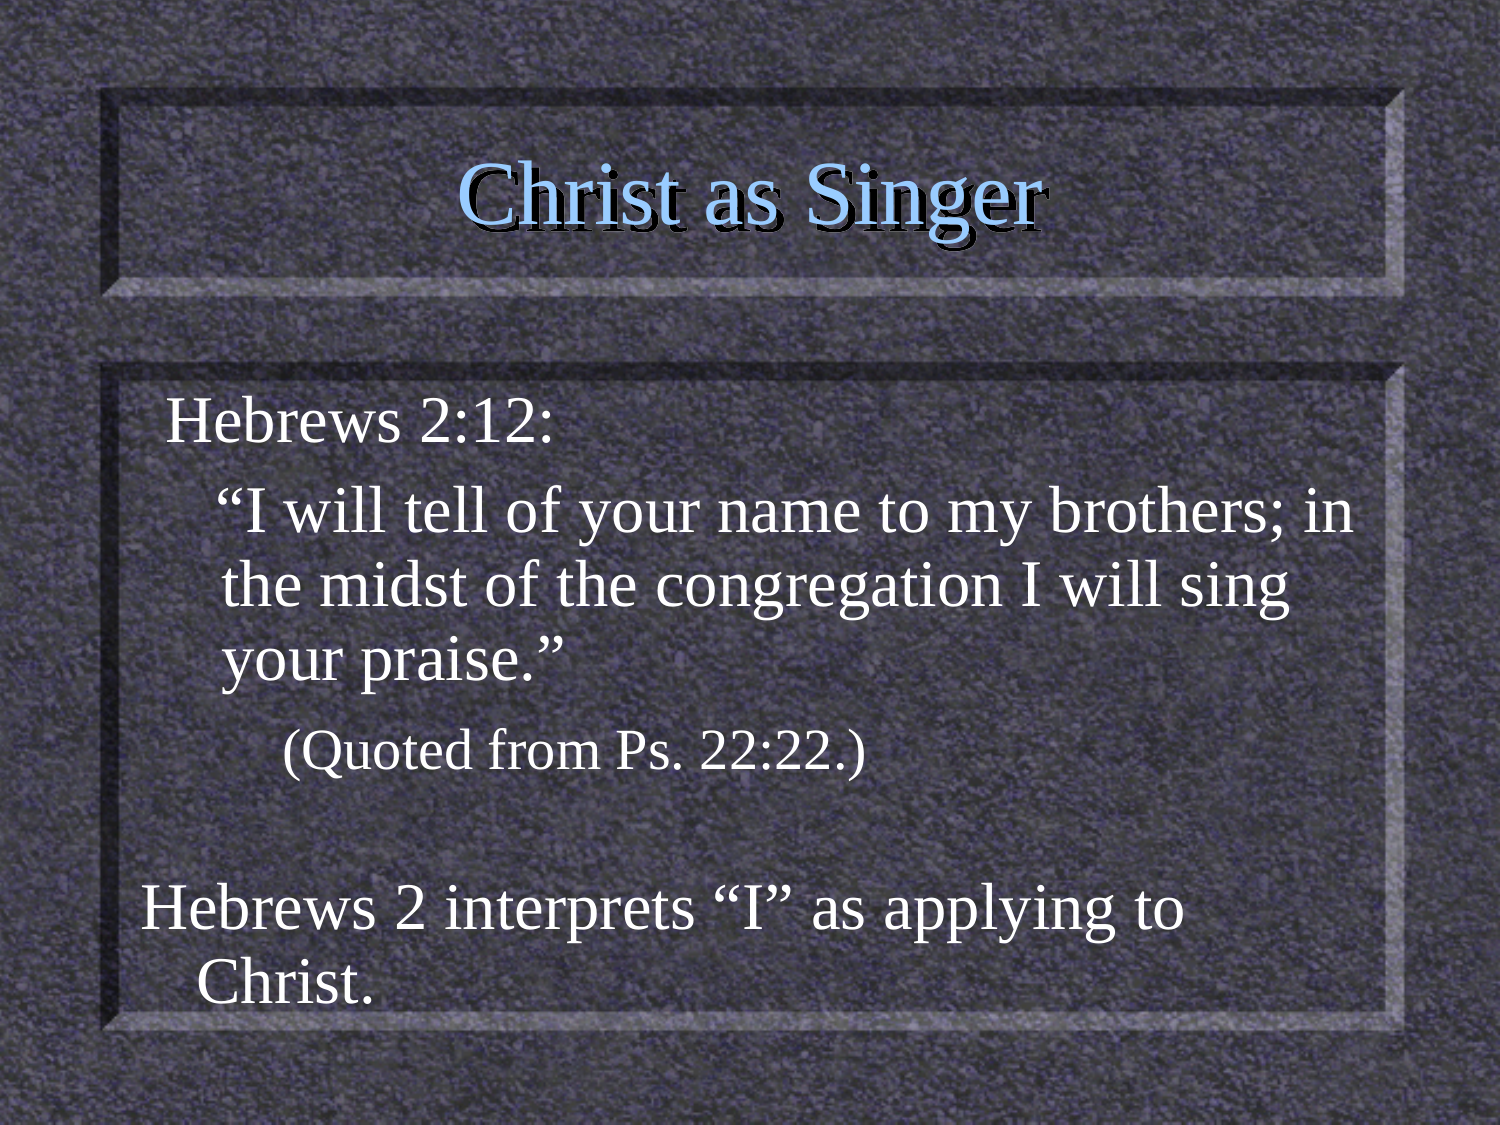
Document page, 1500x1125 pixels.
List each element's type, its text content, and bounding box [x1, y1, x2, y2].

list Hebrews 2:12: “I will tell of your name to my brothers; in the midst of the congregation I will sing your praise.” (Quoted from Ps. 22:22.) [149, 374, 1375, 1000]
text_box Hebrews 2 interprets “I” as applying to Christ. [124, 862, 1350, 1026]
picture [0, 0, 1500, 1125]
title Christ as Singer [150, 135, 1351, 253]
